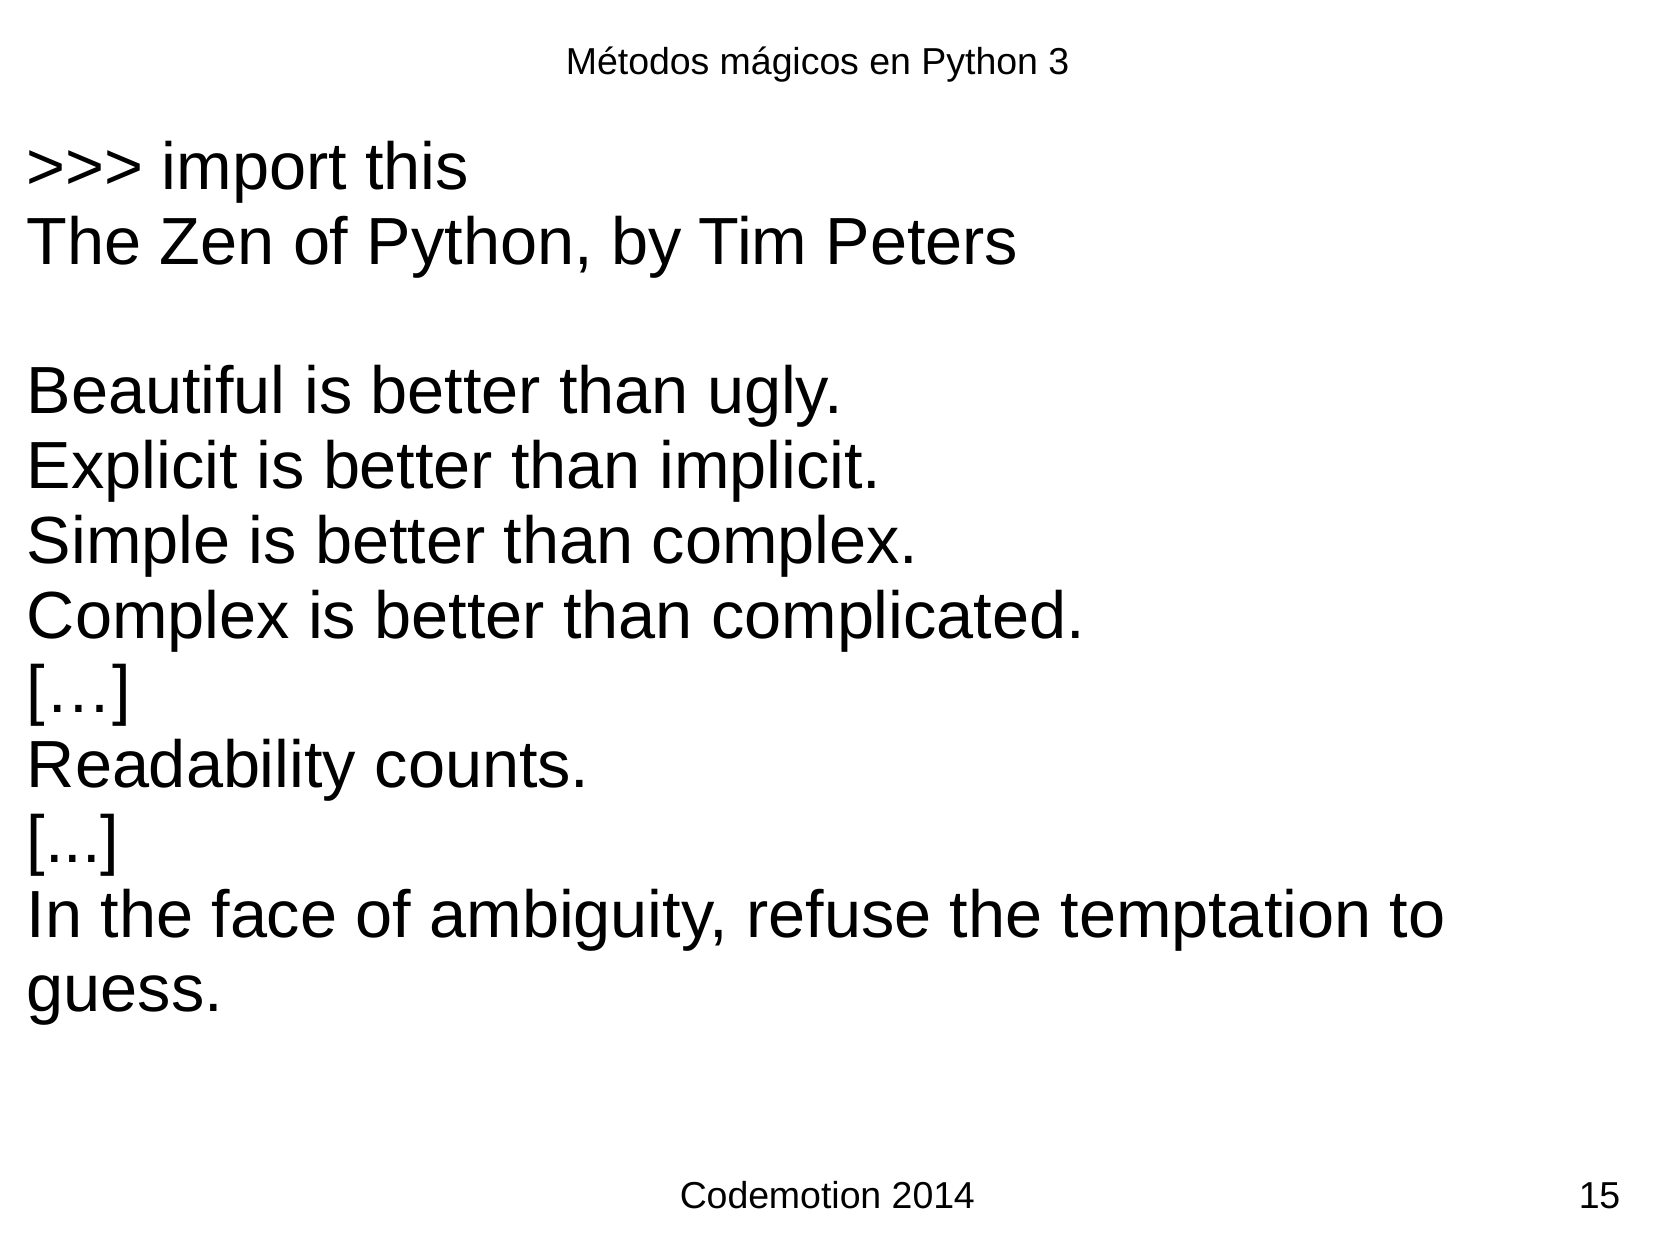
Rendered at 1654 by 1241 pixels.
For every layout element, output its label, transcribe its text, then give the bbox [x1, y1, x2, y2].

text_box Codemotion 2014 [30, 1166, 1455, 1224]
text_box 15 [1455, 1166, 1636, 1224]
text_box Métodos mágicos en Python 3 [15, 33, 1621, 91]
subtitle >>> import this The Zen of Python, by Tim Peters Beautiful is better than ugly. Explicit is better than implicit. Simple is better than complex. Complex is better than complicated. […] Readability counts. [...] In the face of ambiguity, refuse the temptation to guess. [26, 91, 1621, 1201]
